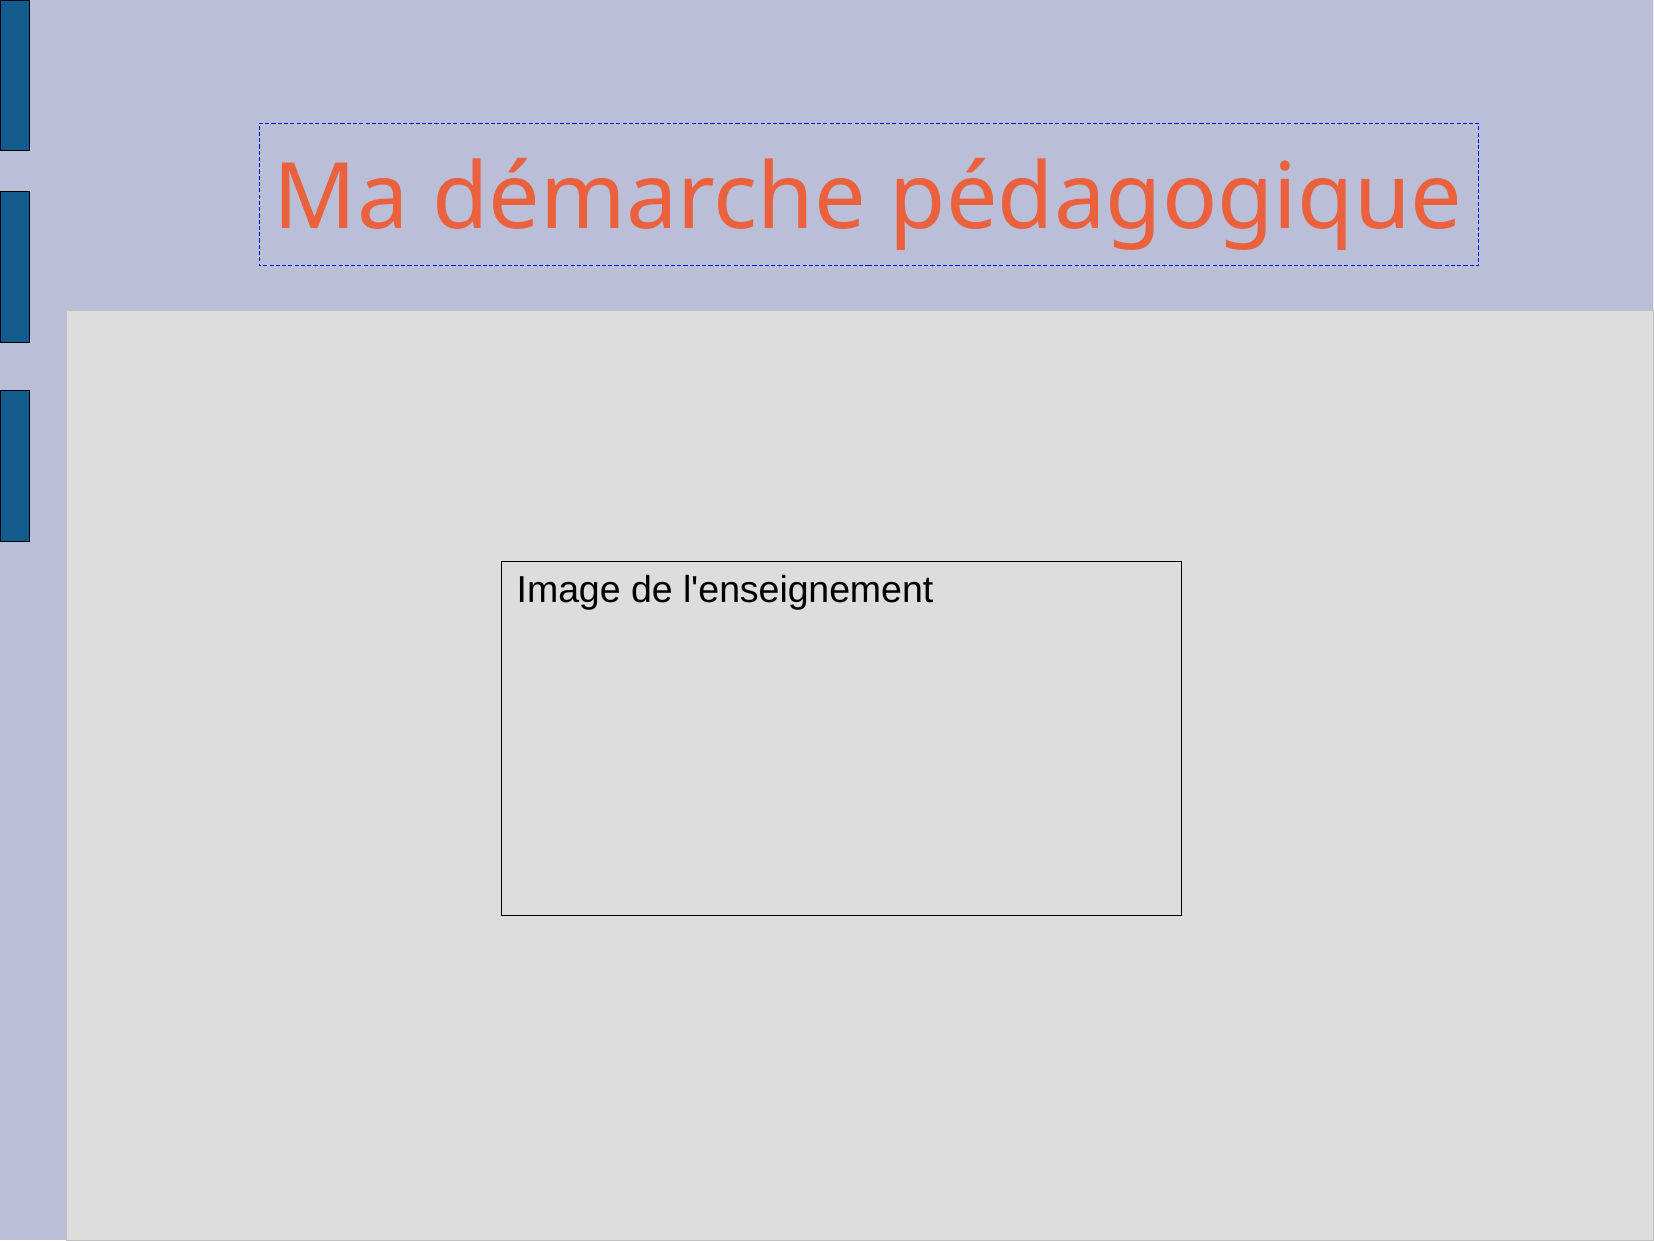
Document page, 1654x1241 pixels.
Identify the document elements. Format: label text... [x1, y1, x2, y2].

text_box Ma démarche pédagogique [295, 123, 1443, 266]
text_box Image de l'enseignement [501, 561, 1182, 916]
